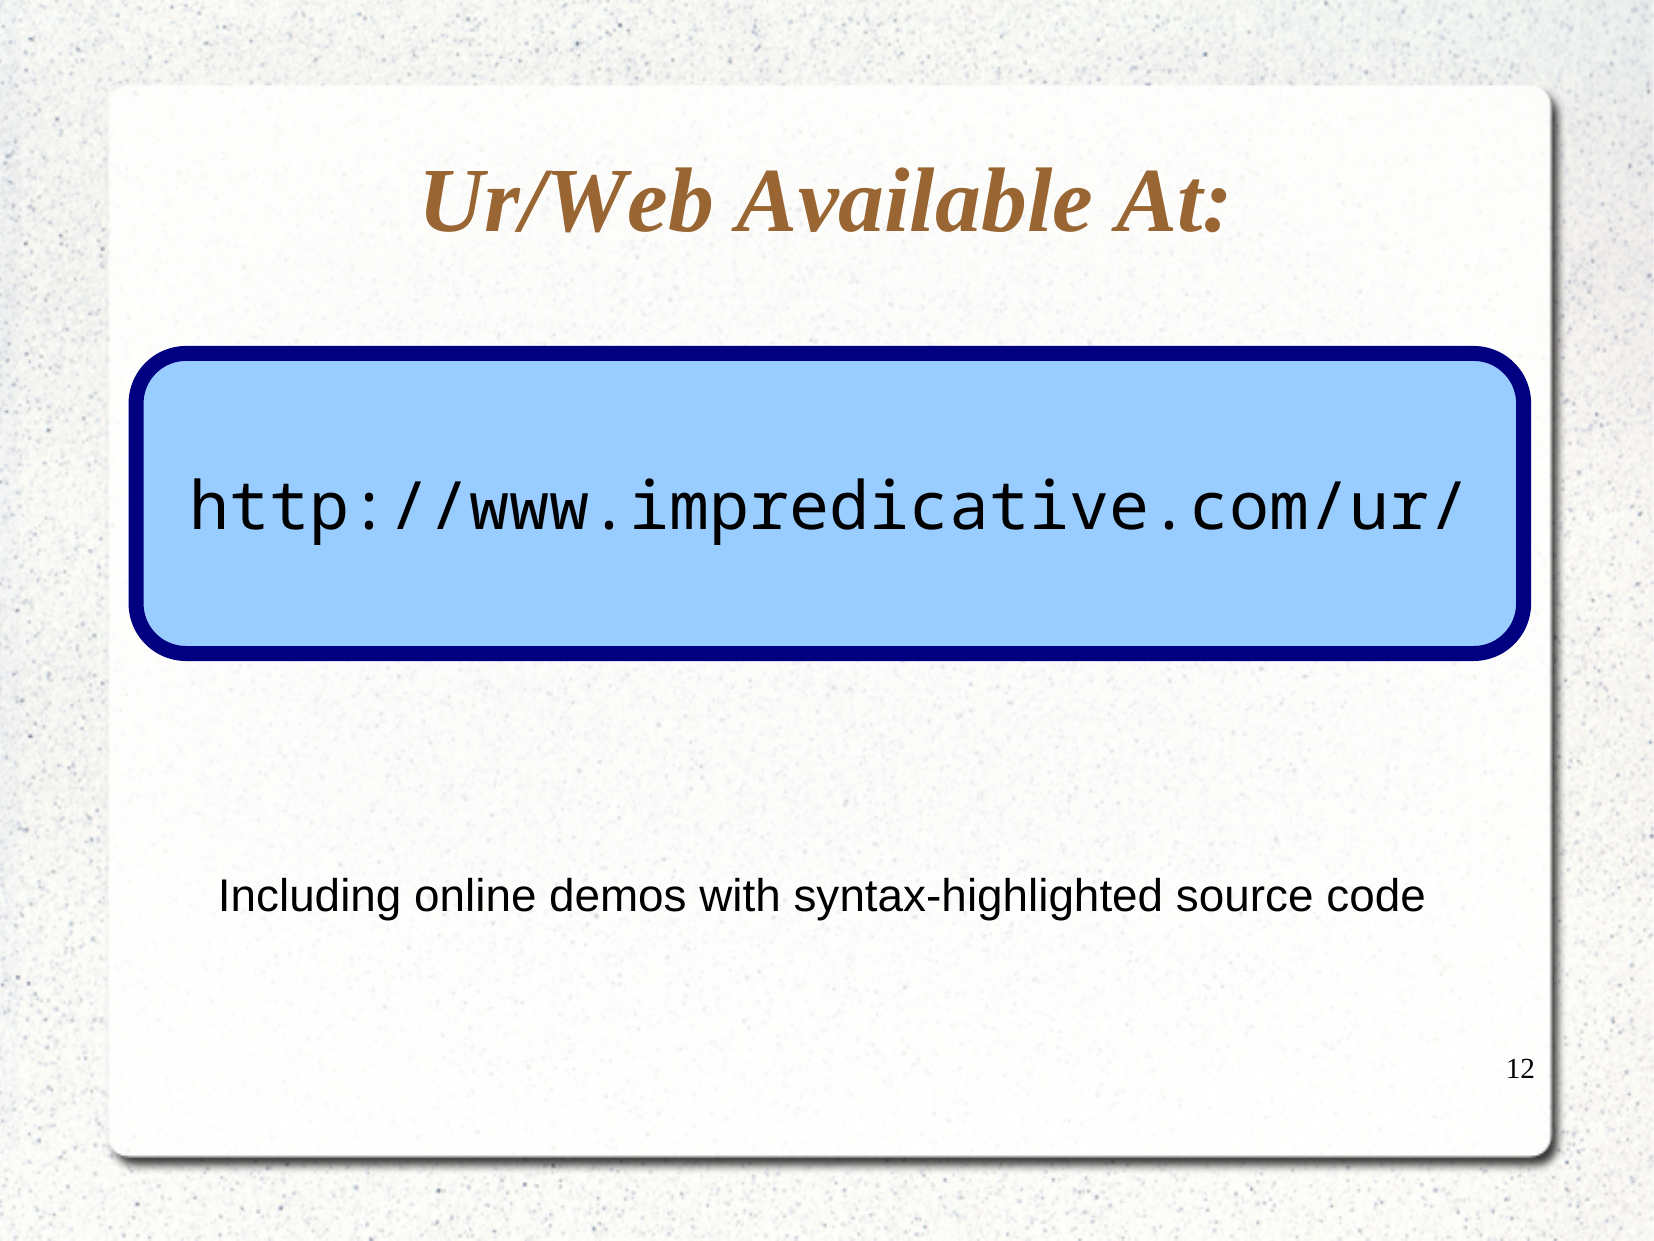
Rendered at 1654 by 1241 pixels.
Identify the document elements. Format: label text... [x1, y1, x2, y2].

text_box Including online demos with syntax-highlighted source code [203, 862, 1479, 935]
picture [0, 0, 1654, 1241]
title Ur/Web Available At: [118, 104, 1536, 297]
text_box http://www.impredicative.com/ur/ [136, 353, 1524, 654]
